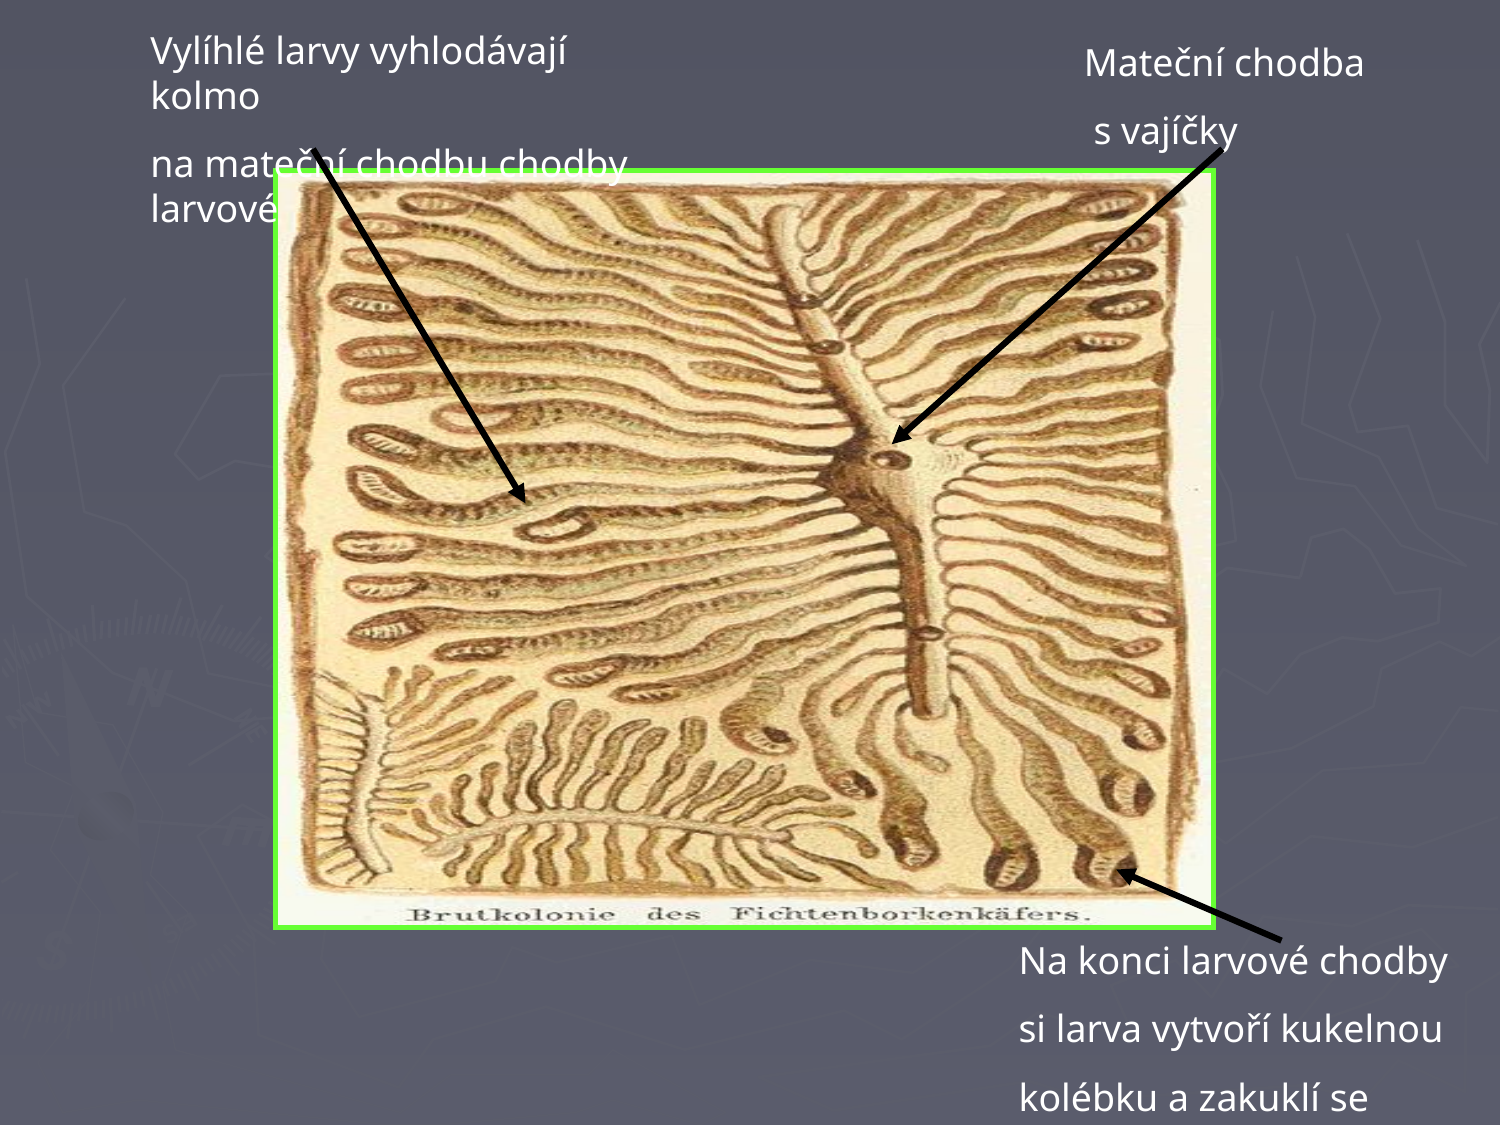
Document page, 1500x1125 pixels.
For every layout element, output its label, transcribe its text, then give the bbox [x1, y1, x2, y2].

text_box Vylíhlé larvy vyhlodávají kolmo na mateční chodbu chodby larvové [135, 18, 691, 238]
picture [277, 172, 1211, 926]
text_box Mateční chodba s vajíčky [1069, 30, 1436, 160]
text_box Na konci larvové chodby si larva vytvoří kukelnou kolébku a zakuklí se [1003, 929, 1500, 1125]
